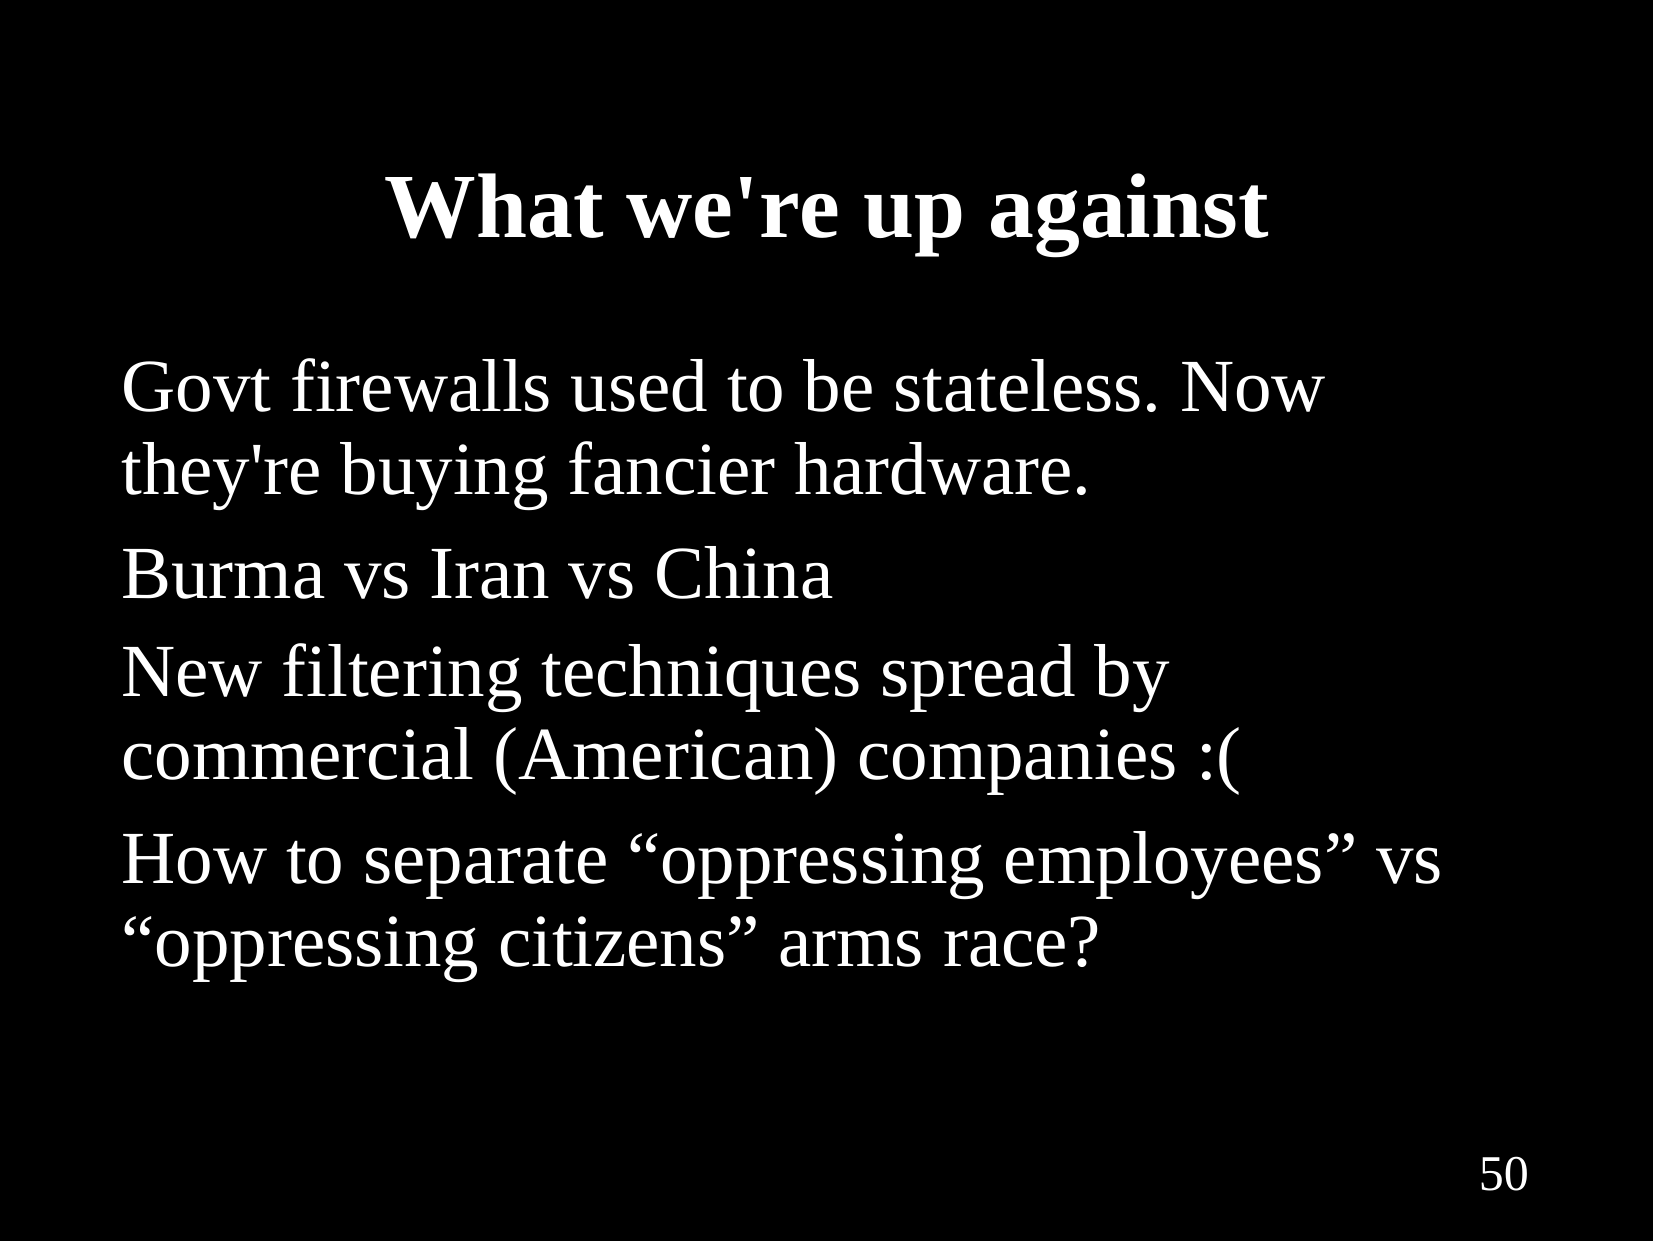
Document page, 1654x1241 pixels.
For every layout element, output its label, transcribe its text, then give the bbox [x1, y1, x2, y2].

list Govt firewalls used to be stateless. Now they're buying fancier hardware. Burma vs Iran vs China New filtering techniques spread by commercial (American) companies :( How to separate “oppressing employees” vs “oppressing citizens” arms race? [121, 344, 1534, 1207]
title What we're up against [121, 102, 1534, 311]
